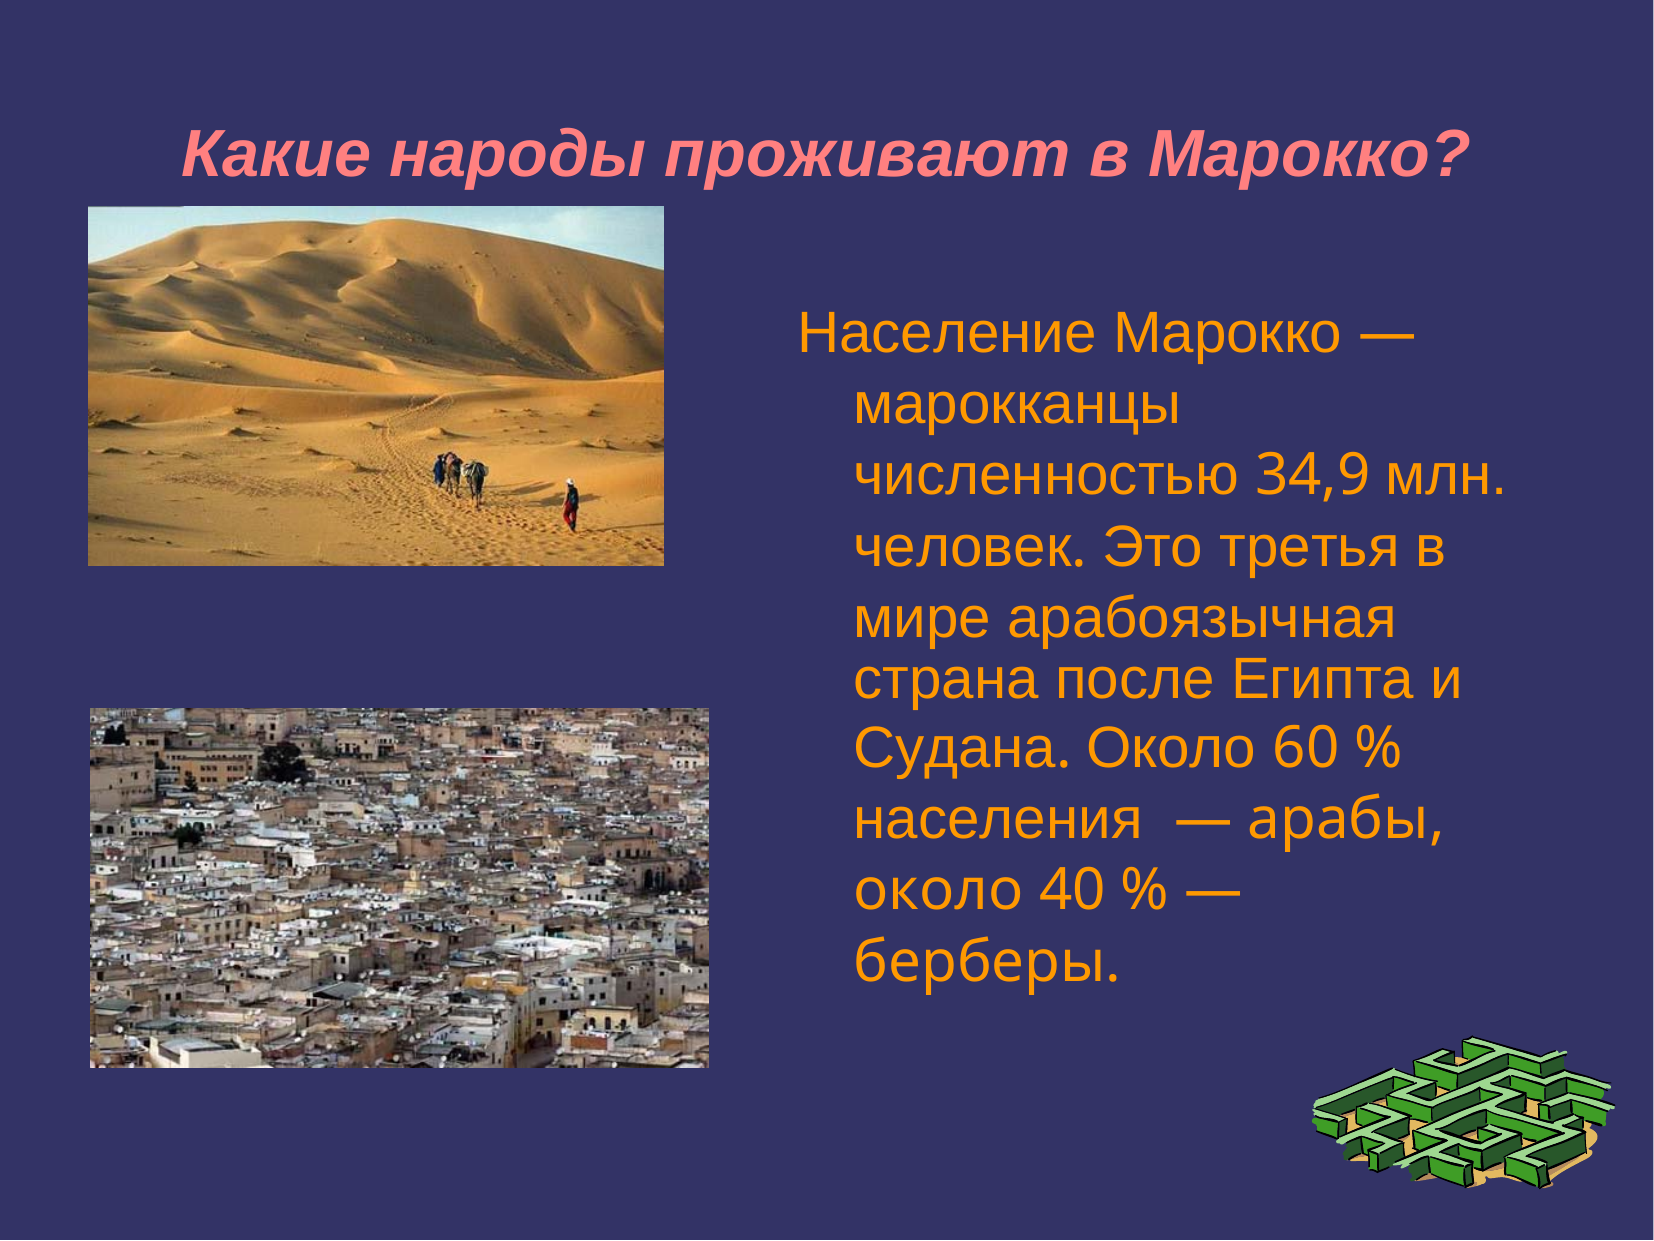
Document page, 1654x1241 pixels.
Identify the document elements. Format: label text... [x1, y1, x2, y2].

title Какие народы проживают в Марокко? [82, 49, 1571, 257]
list Население Марокко — марокканцы численностью 34,9 млн. человек. Это третья в мире арабоязычная страна после Египта и Судана. Около 60 % населения — арабы, около 40 % — берберы. [797, 295, 1524, 827]
picture [88, 206, 664, 566]
picture [90, 708, 709, 1068]
